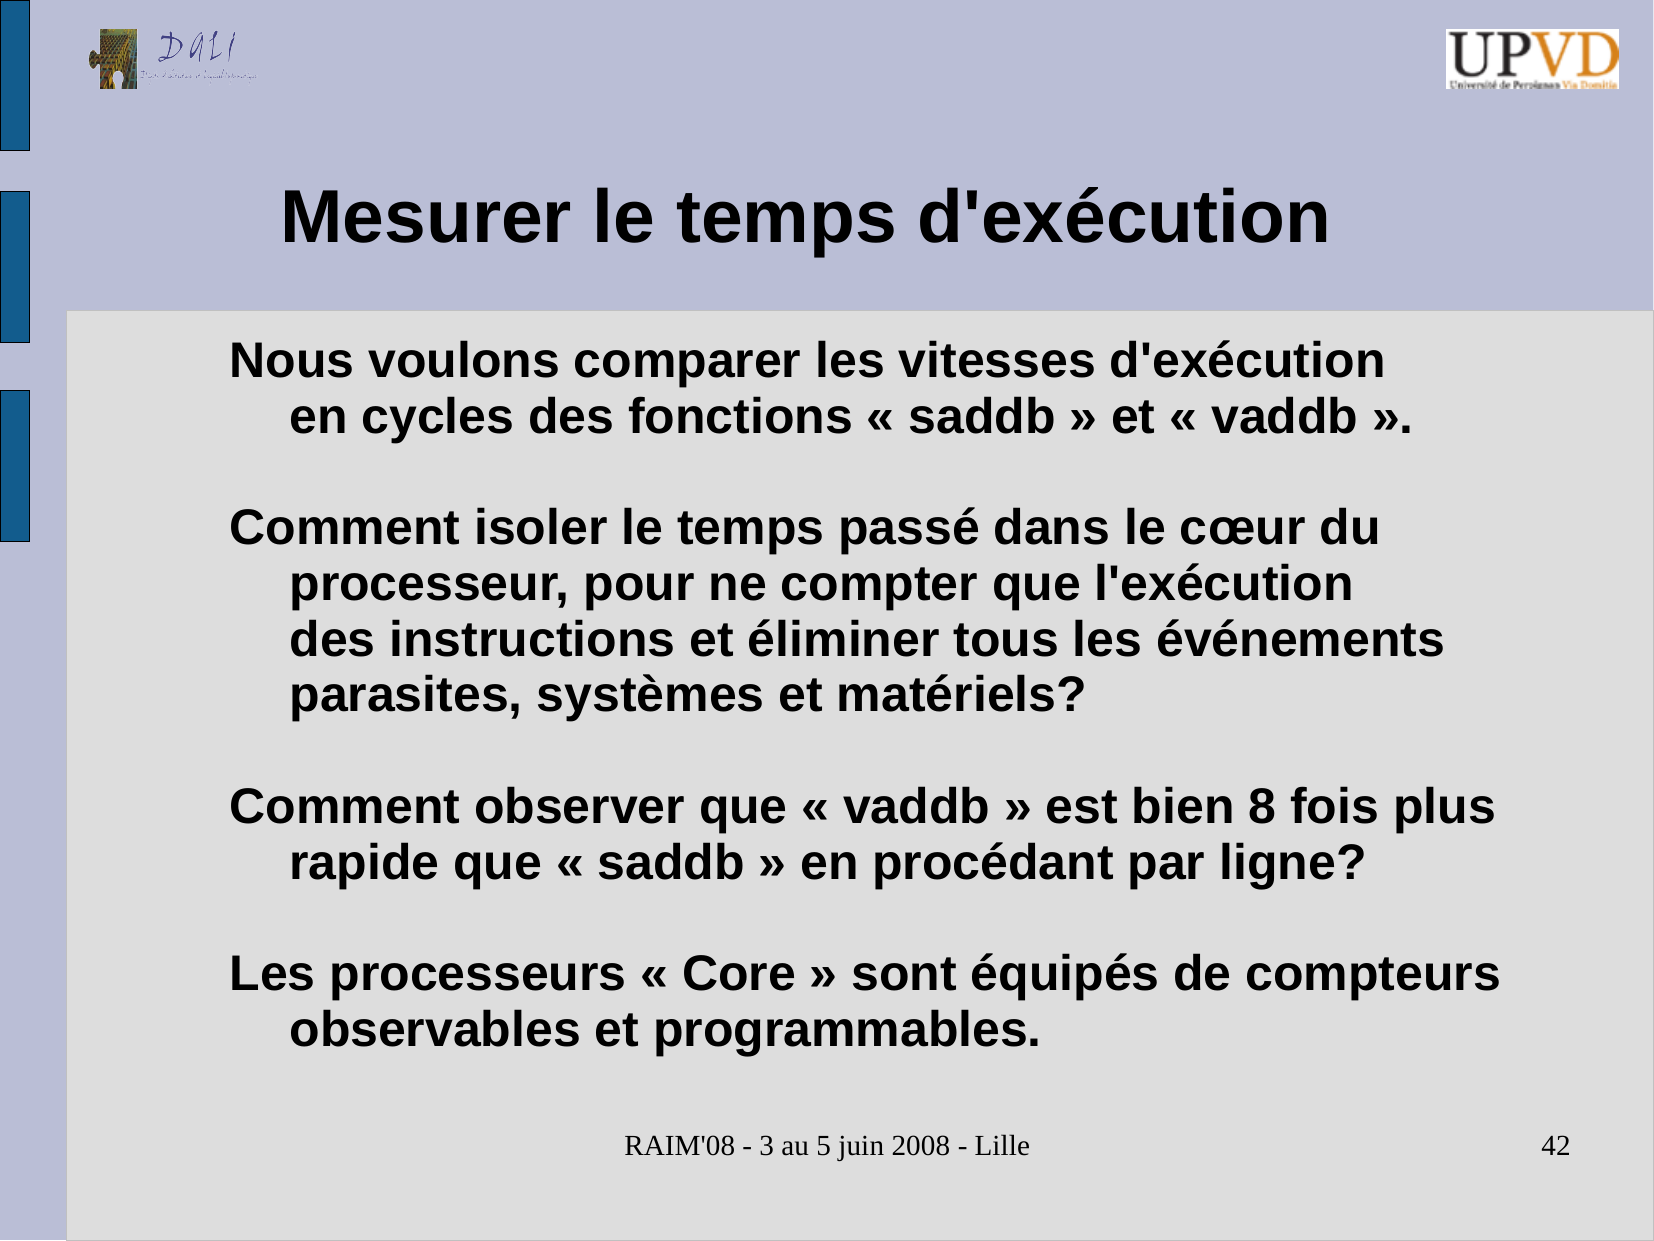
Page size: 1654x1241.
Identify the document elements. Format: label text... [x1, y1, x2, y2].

text_box Nous voulons comparer les vitesses d'exécution en cycles des fonctions « saddb » et « vaddb ». Comment isoler le temps passé dans le cœur du processeur, pour ne compter que l'exécution des instructions et éliminer tous les événements parasites, systèmes et matériels? Comment observer que « vaddb » est bien 8 fois plus rapide que « saddb » en procédant par ligne? Les processeurs « Core » sont équipés de compteurs observables et programmables. [201, 324, 1535, 1081]
text_box Mesurer le temps d'exécution [265, 166, 1347, 266]
picture [88, 29, 261, 89]
picture [1446, 29, 1619, 89]
